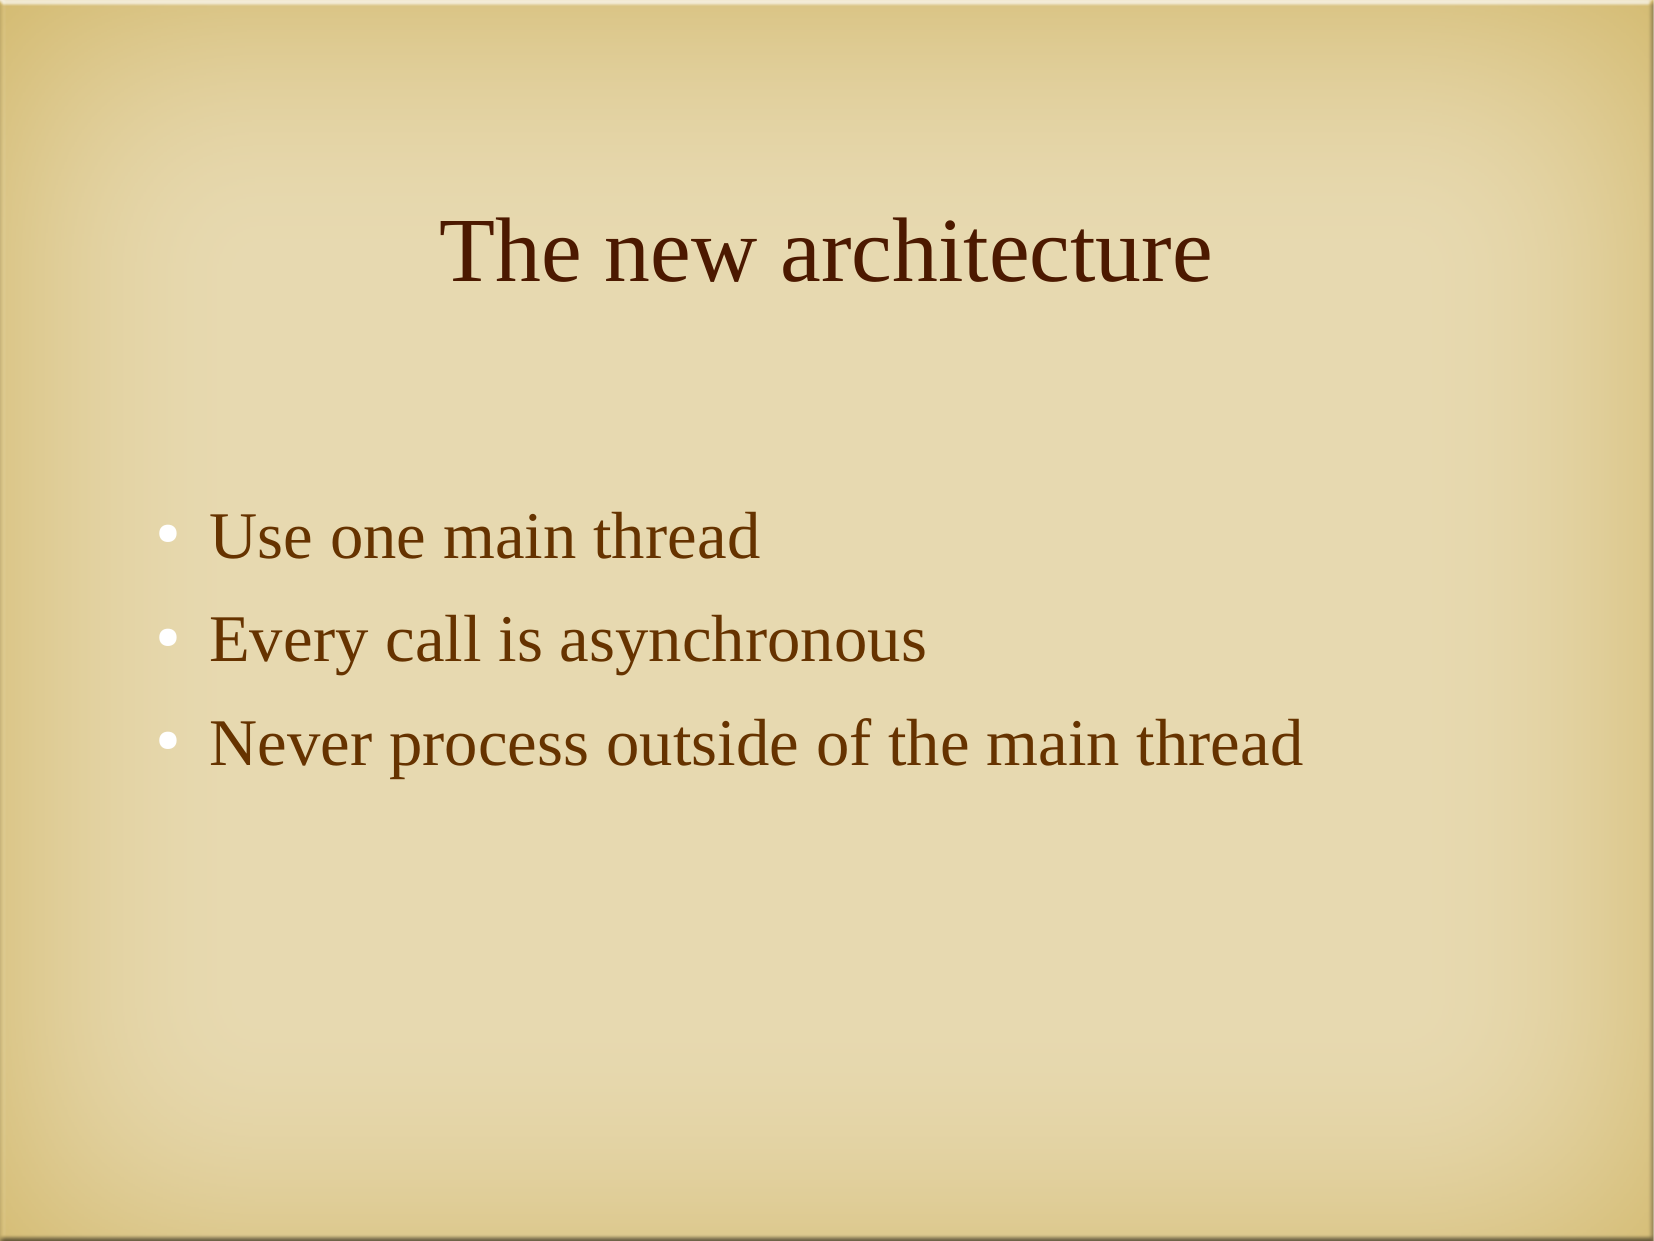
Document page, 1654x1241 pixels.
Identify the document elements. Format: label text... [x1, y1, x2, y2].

picture [0, 0, 1654, 1241]
title The new architecture [120, 147, 1533, 355]
list Use one main thread Every call is asynchronous Never process outside of the main thread [120, 498, 1533, 780]
